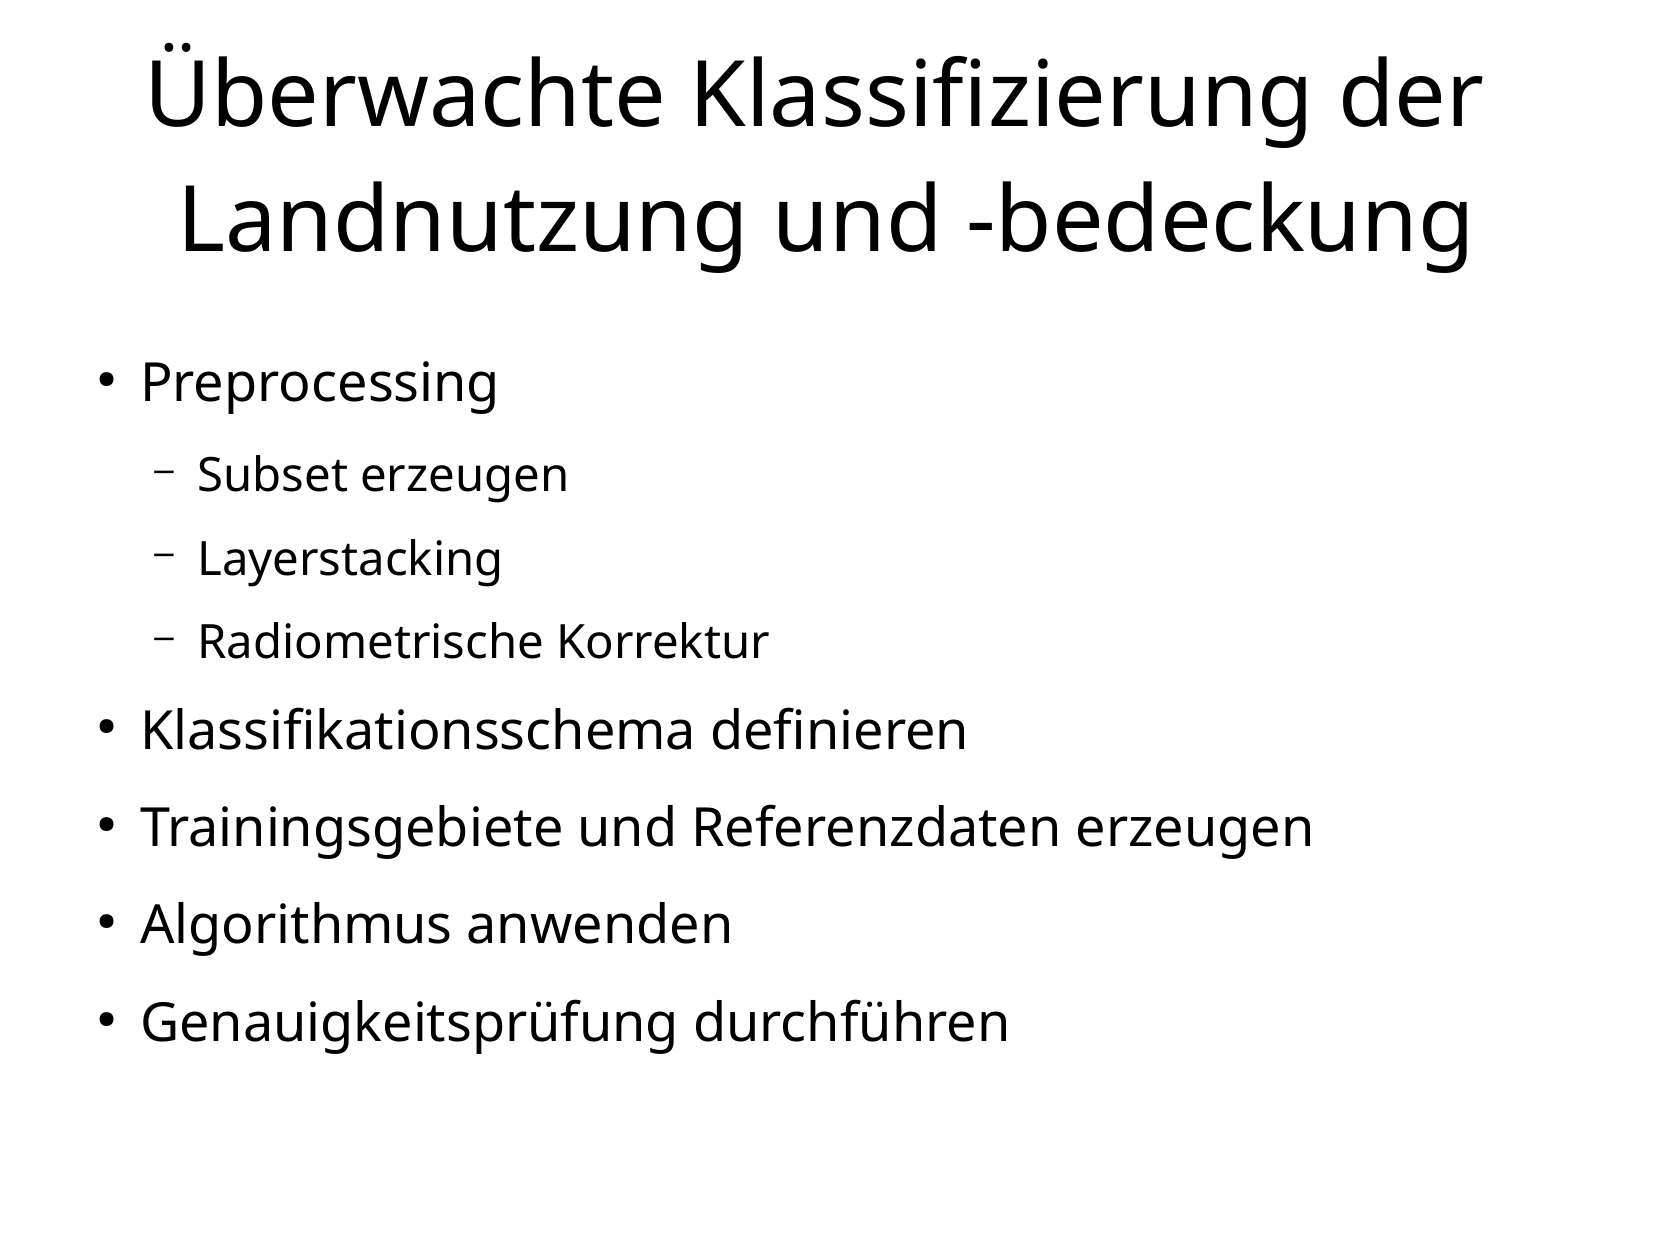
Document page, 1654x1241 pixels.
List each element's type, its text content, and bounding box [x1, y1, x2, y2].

title Überwachte Klassifizierung der Landnutzung und -bedeckung [82, 49, 1571, 257]
list Preprocessing Subset erzeugen Layerstacking Radiometrische Korrektur Klassifikationsschema definieren Trainingsgebiete und Referenzdaten erzeugen Algorithmus anwenden Genauigkeitsprüfung durchführen [82, 343, 1571, 1063]
